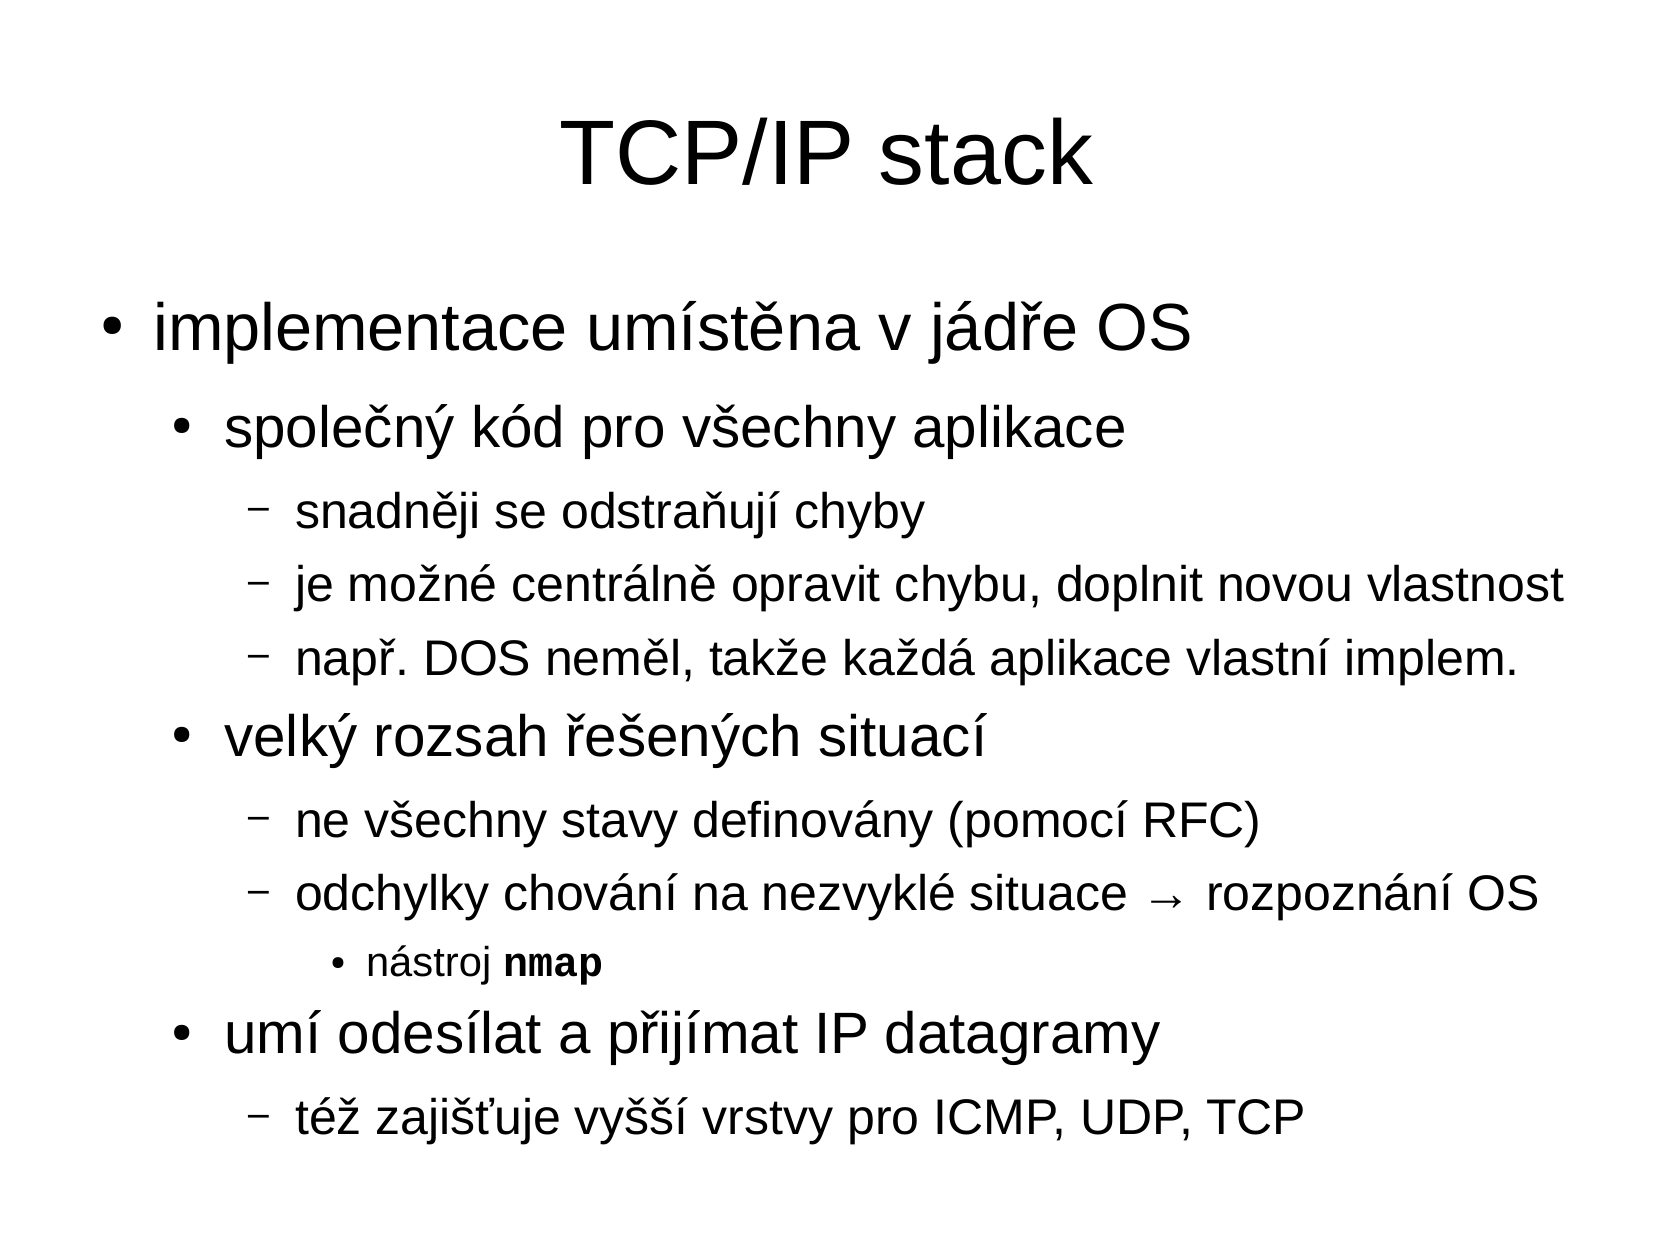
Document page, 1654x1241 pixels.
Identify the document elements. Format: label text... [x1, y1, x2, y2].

list implementace umístěna v jádře OS společný kód pro všechny aplikace snadněji se odstraňují chyby je možné centrálně opravit chybu, doplnit novou vlastnost např. DOS neměl, takže každá aplikace vlastní implem. velký rozsah řešených situací ne všechny stavy definovány (pomocí RFC) odchylky chování na nezvyklé situace → rozpoznání OS nástroj nmap umí odesílat a přijímat IP datagramy též zajišťuje vyšší vrstvy pro ICMP, UDP, TCP [82, 290, 1571, 1146]
title TCP/IP stack [82, 56, 1571, 250]
